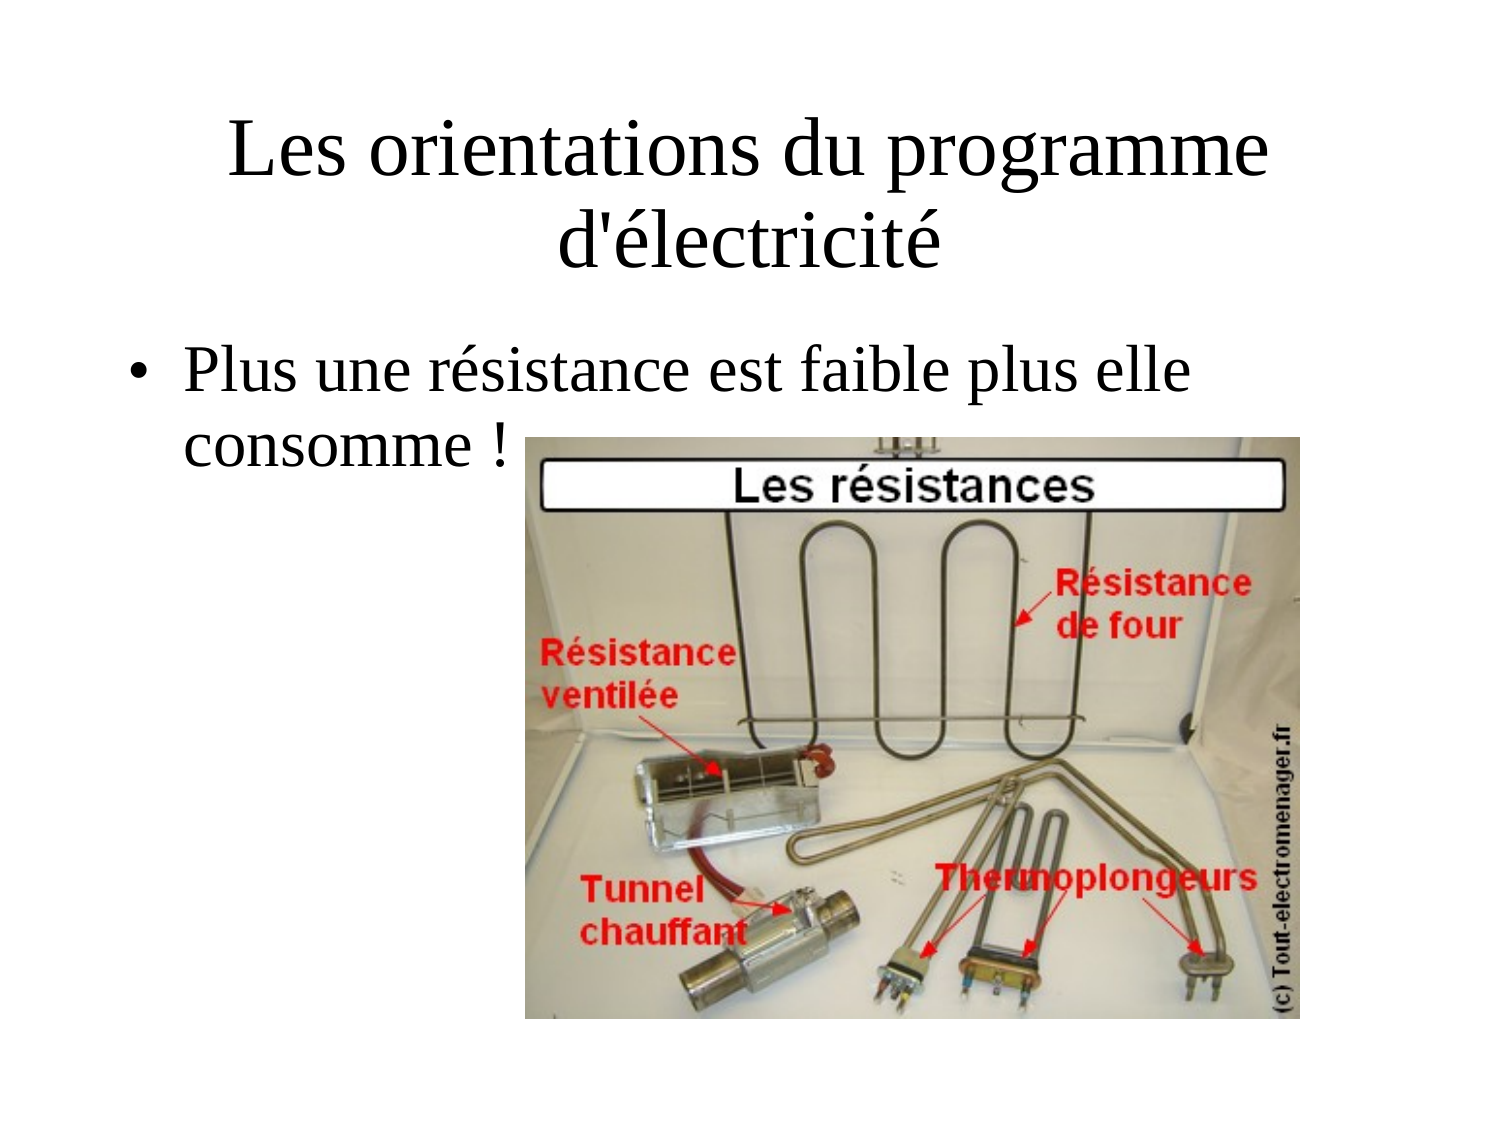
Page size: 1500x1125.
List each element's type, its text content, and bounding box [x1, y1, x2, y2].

title Les orientations du programme d'électricité [112, 86, 1388, 302]
picture [525, 437, 1300, 1019]
list Plus une résistance est faible plus elle consomme ! [112, 324, 1388, 1063]
